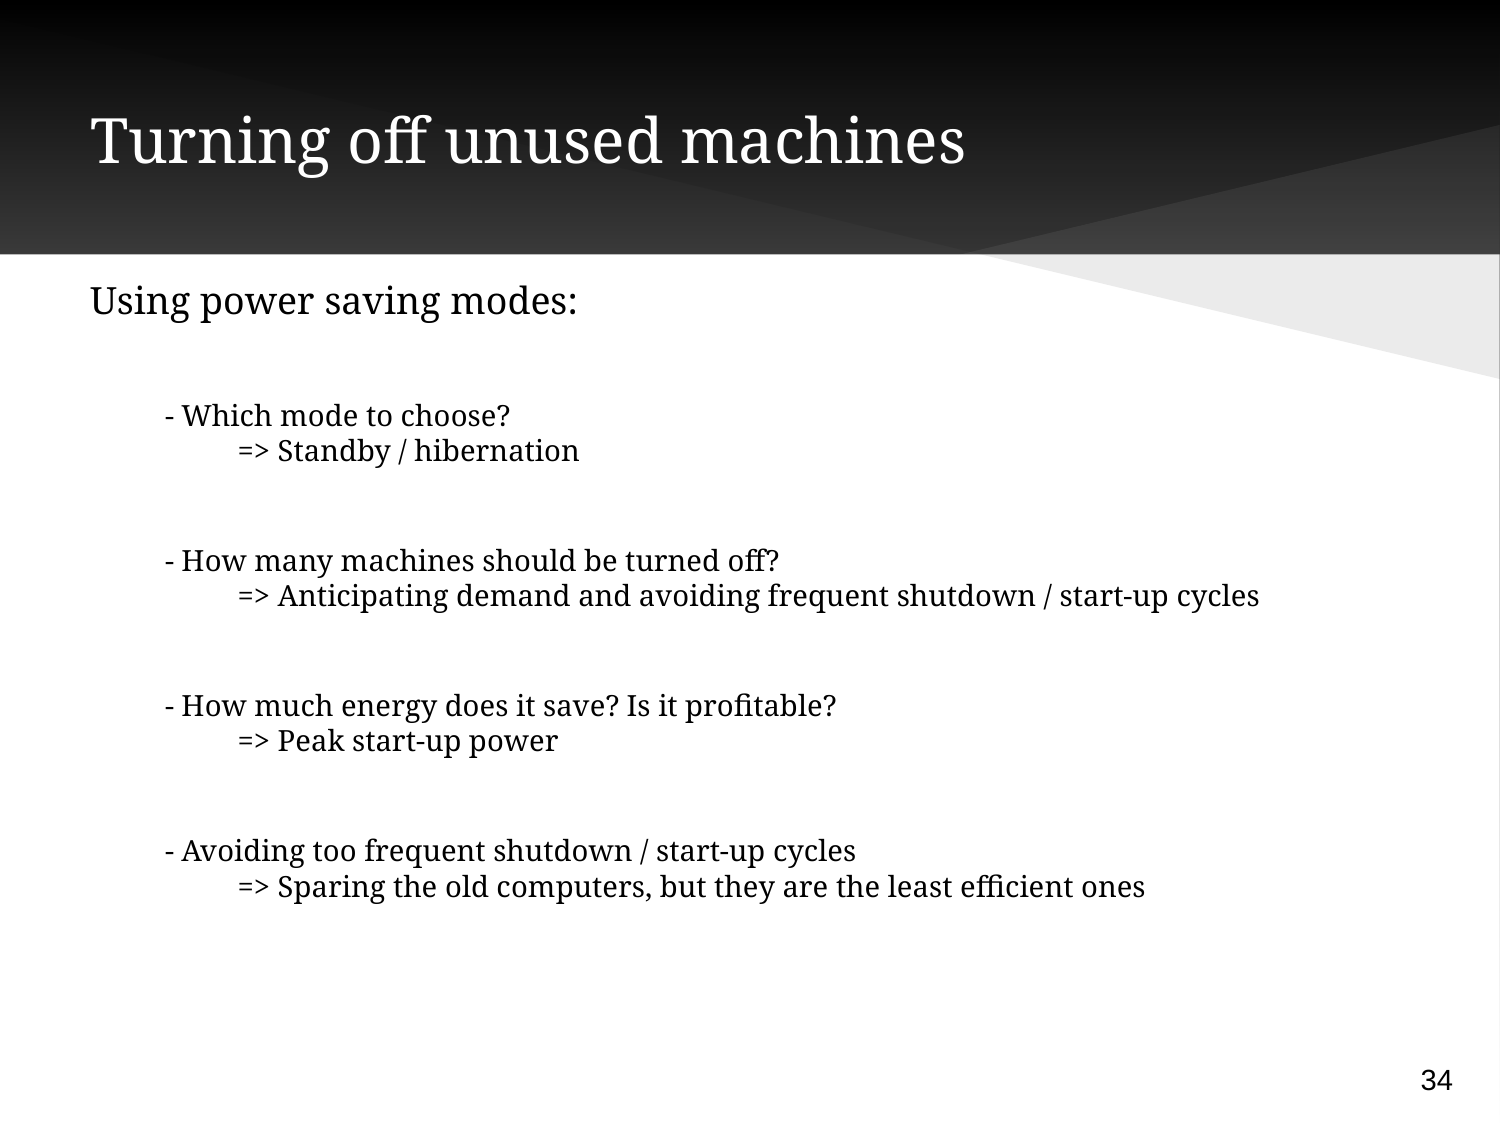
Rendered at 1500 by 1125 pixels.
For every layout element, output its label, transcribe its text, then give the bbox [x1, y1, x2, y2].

title Turning off unused machines [75, 45, 1425, 233]
list Using power saving modes: - Which mode to choose? => Standby / hibernation - How many machines should be turned off? => Anticipating demand and avoiding frequent shutdown / start-up cycles - How much energy does it save? Is it profitable? => Peak start-up power - Avoiding too frequent shutdown / start-up cycles => Sparing the old computers, but they are the least efficient ones [75, 262, 1425, 1078]
text_box 34 [1405, 1046, 1471, 1097]
